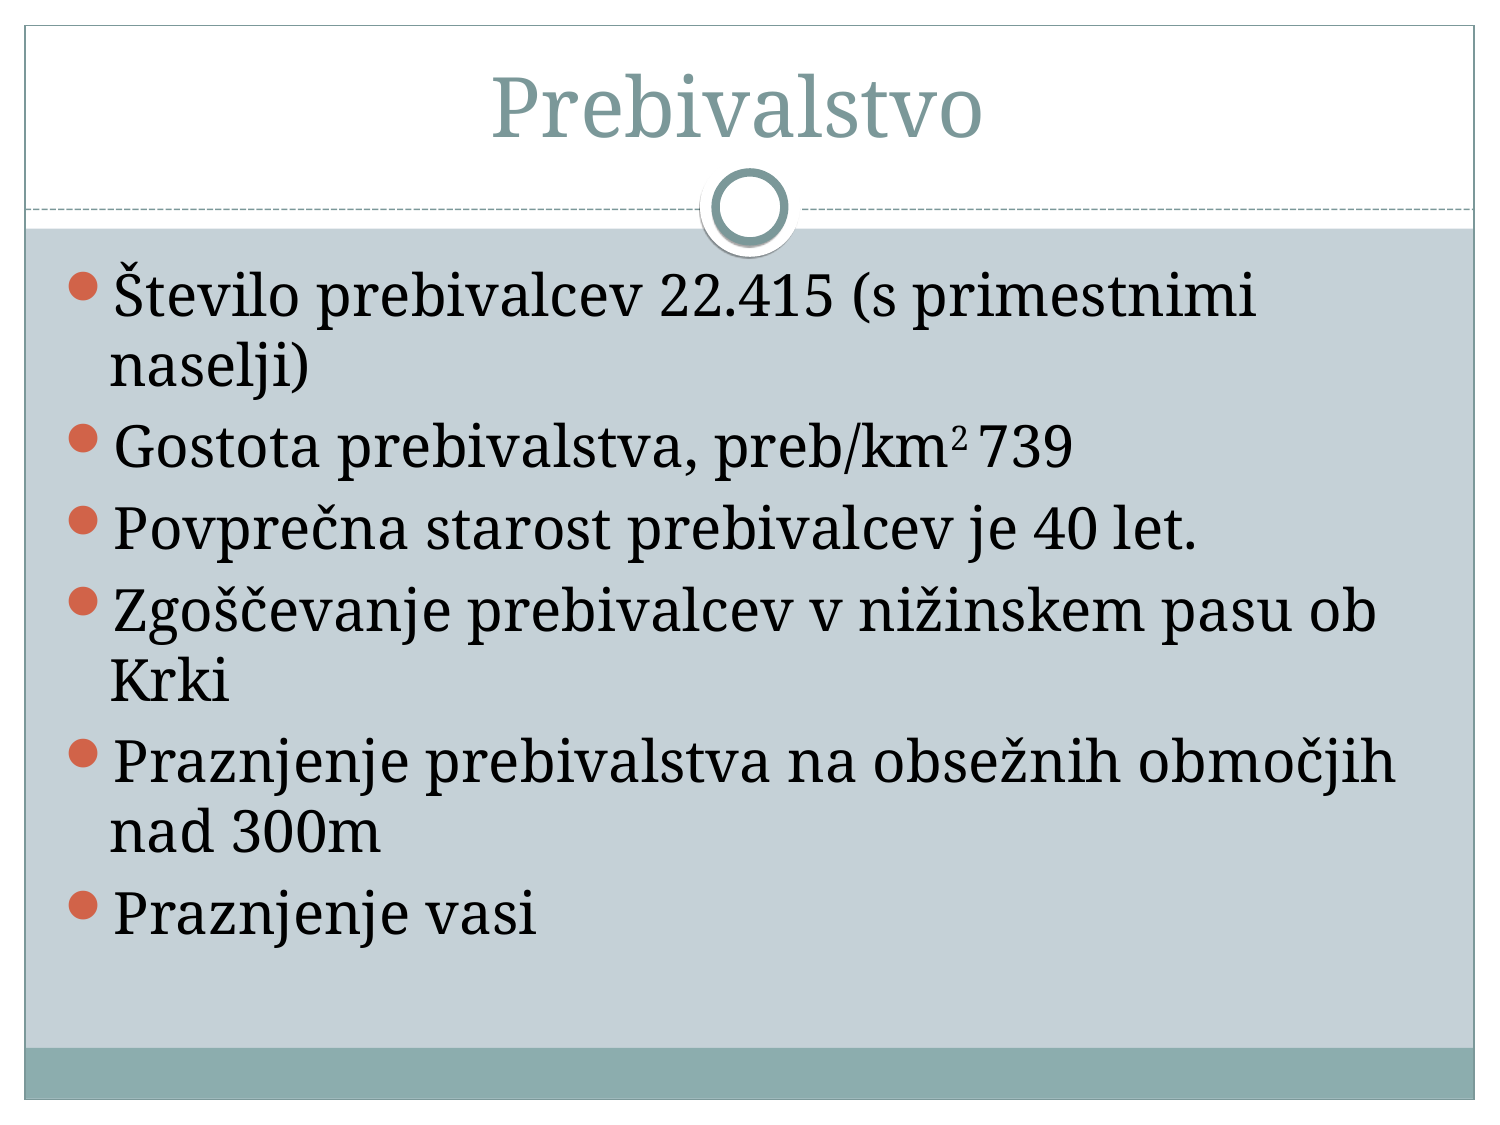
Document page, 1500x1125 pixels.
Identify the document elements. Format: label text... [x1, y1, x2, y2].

list Število prebivalcev 22.415 (s primestnimi naselji) Gostota prebivalstva, preb/km2 739 Povprečna starost prebivalcev je 40 let. Zgoščevanje prebivalcev v nižinskem pasu ob Krki Praznjenje prebivalstva na obsežnih območjih nad 300m Praznjenje vasi [49, 250, 1445, 1001]
title Prebivalstvo [49, 37, 1450, 162]
